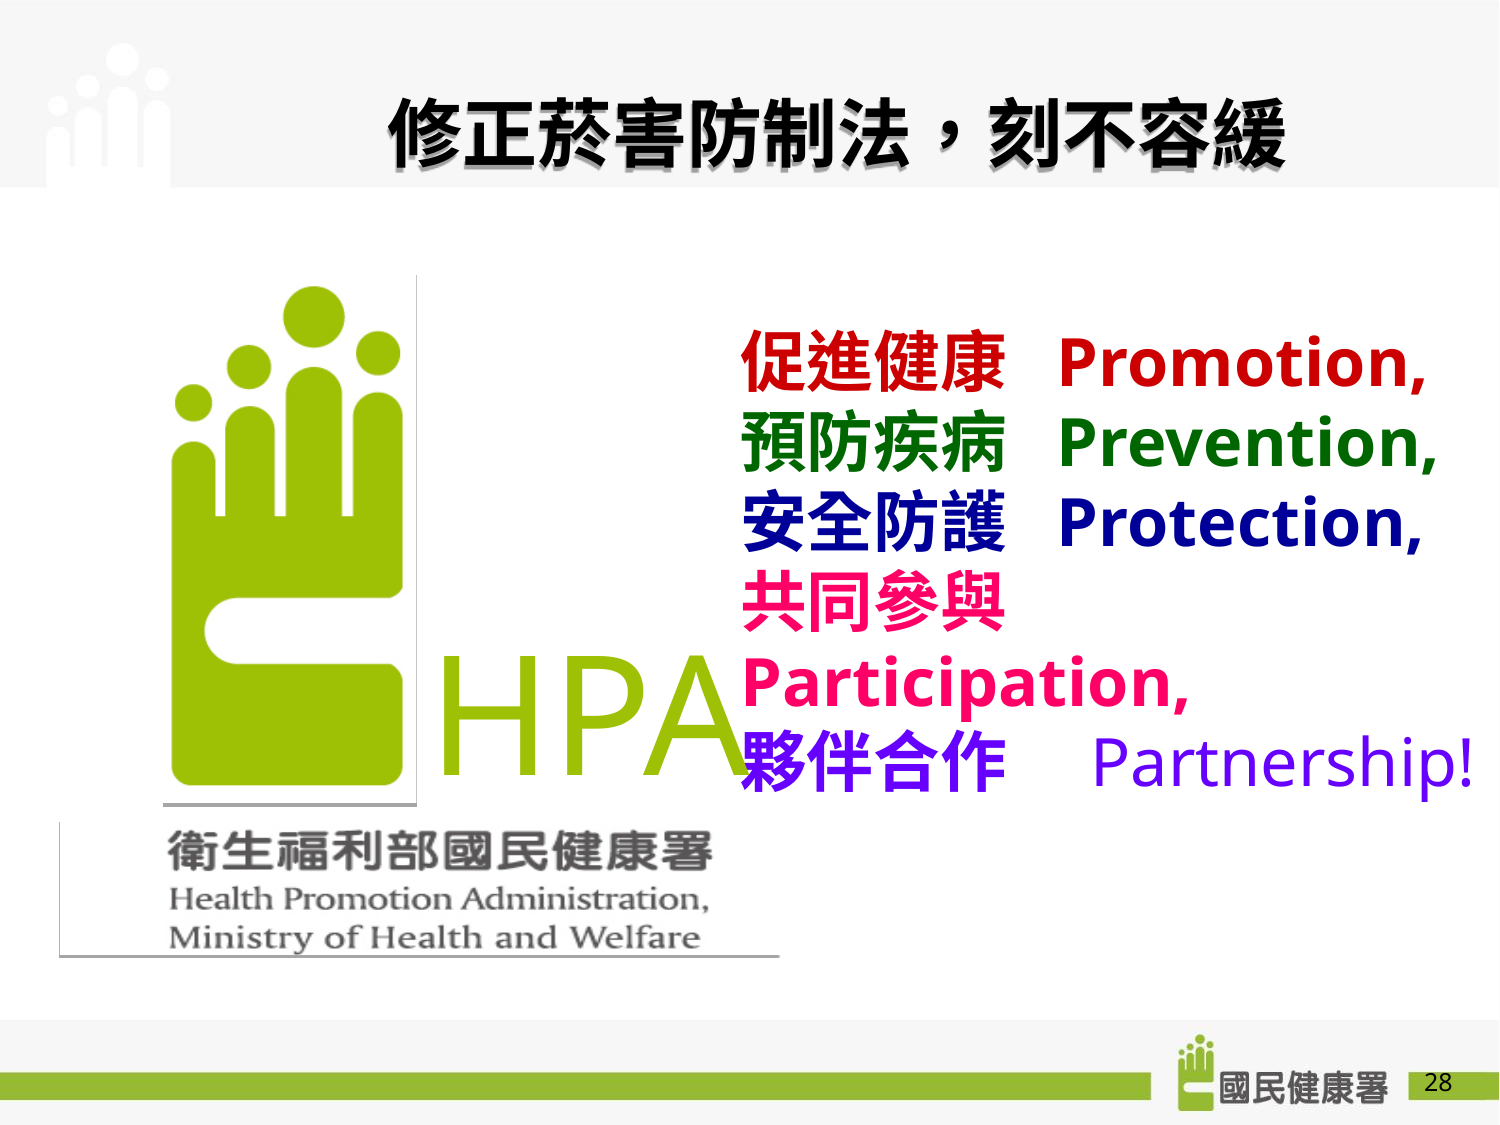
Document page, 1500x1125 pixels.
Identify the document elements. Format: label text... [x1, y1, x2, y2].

text_box 28 [1409, 1059, 1498, 1111]
text_box 促進健康 Promotion, 預防疾病 Prevention, 安全防護 Protection, 共同參與 Participation, 夥伴合作 Partnership! [725, 312, 1500, 1017]
text_box HPA [413, 601, 784, 819]
title 修正菸害防制法，刻不容緩 [175, 78, 1499, 185]
picture [163, 271, 417, 803]
picture [59, 818, 782, 955]
